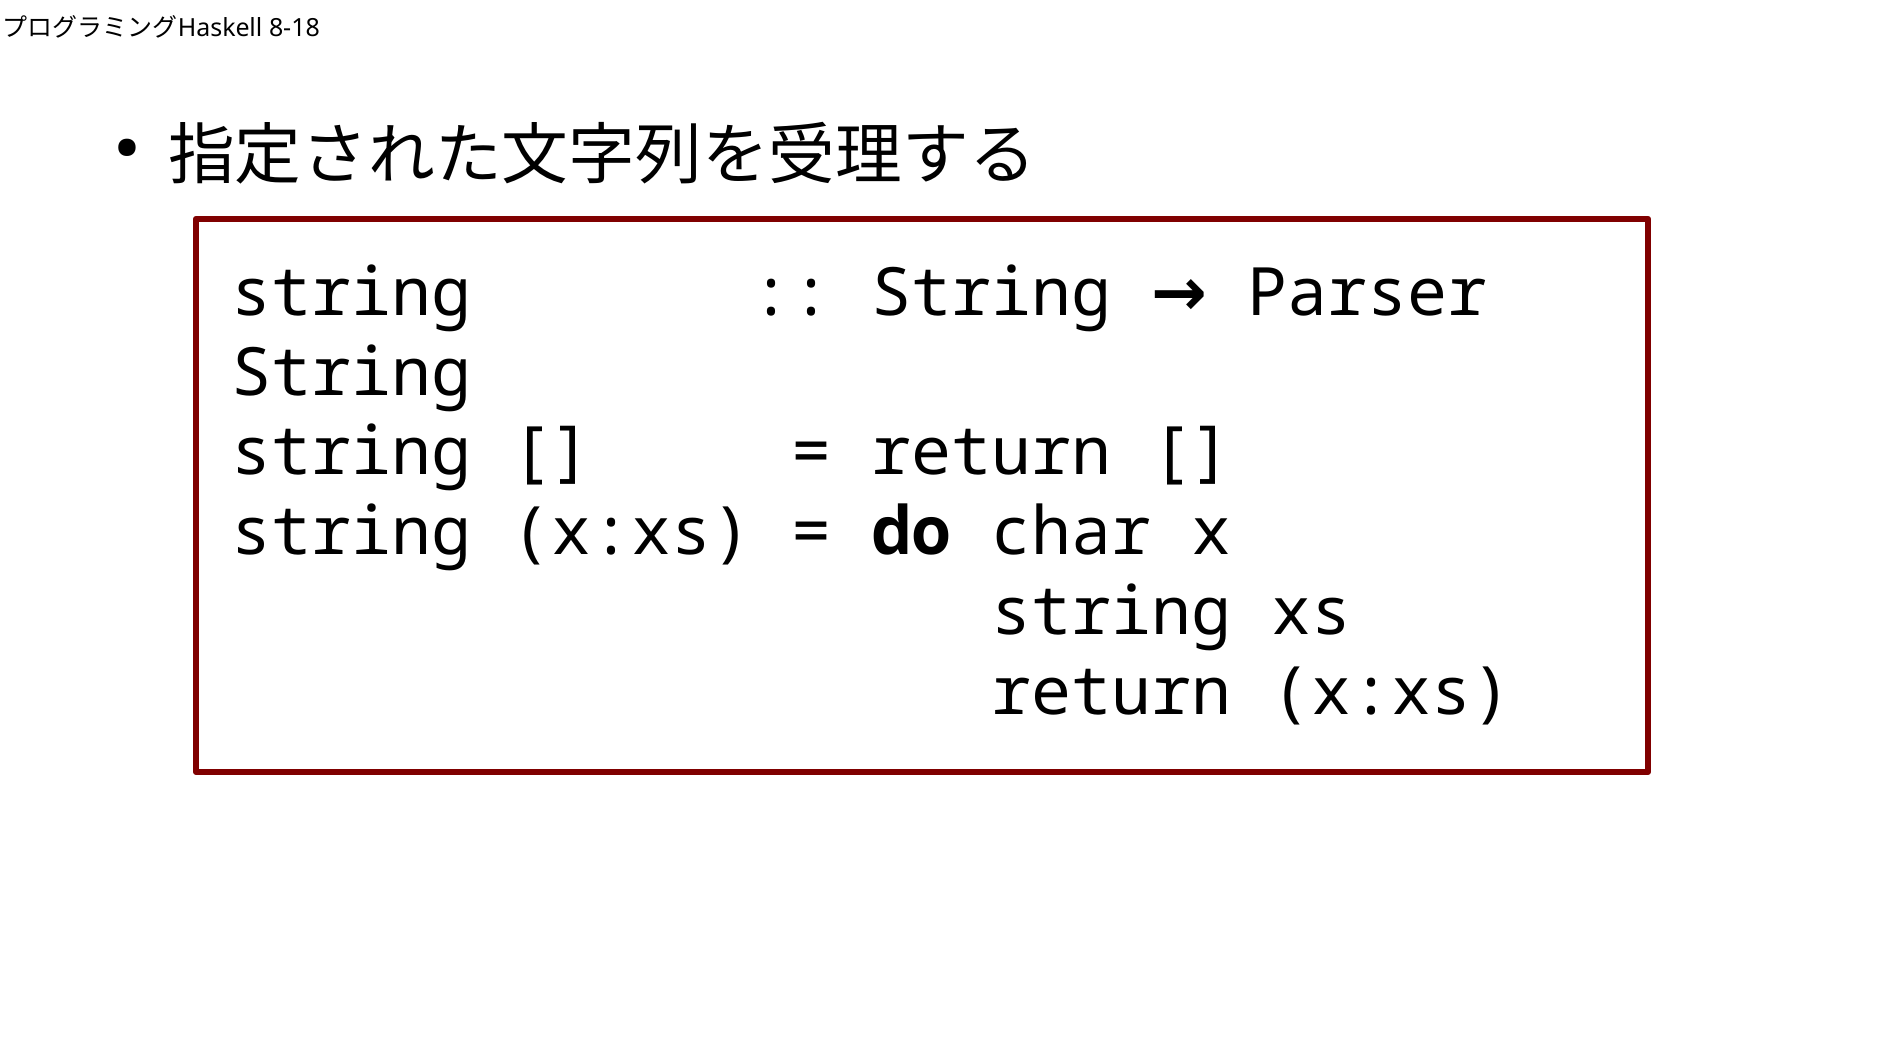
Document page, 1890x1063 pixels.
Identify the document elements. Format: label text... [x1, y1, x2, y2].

list 指定された文字列を受理する [94, 98, 1809, 173]
text_box string :: String → Parser String string [] = return [] string (x:xs) = do char x string xs return (x:xs) [195, 218, 1649, 772]
